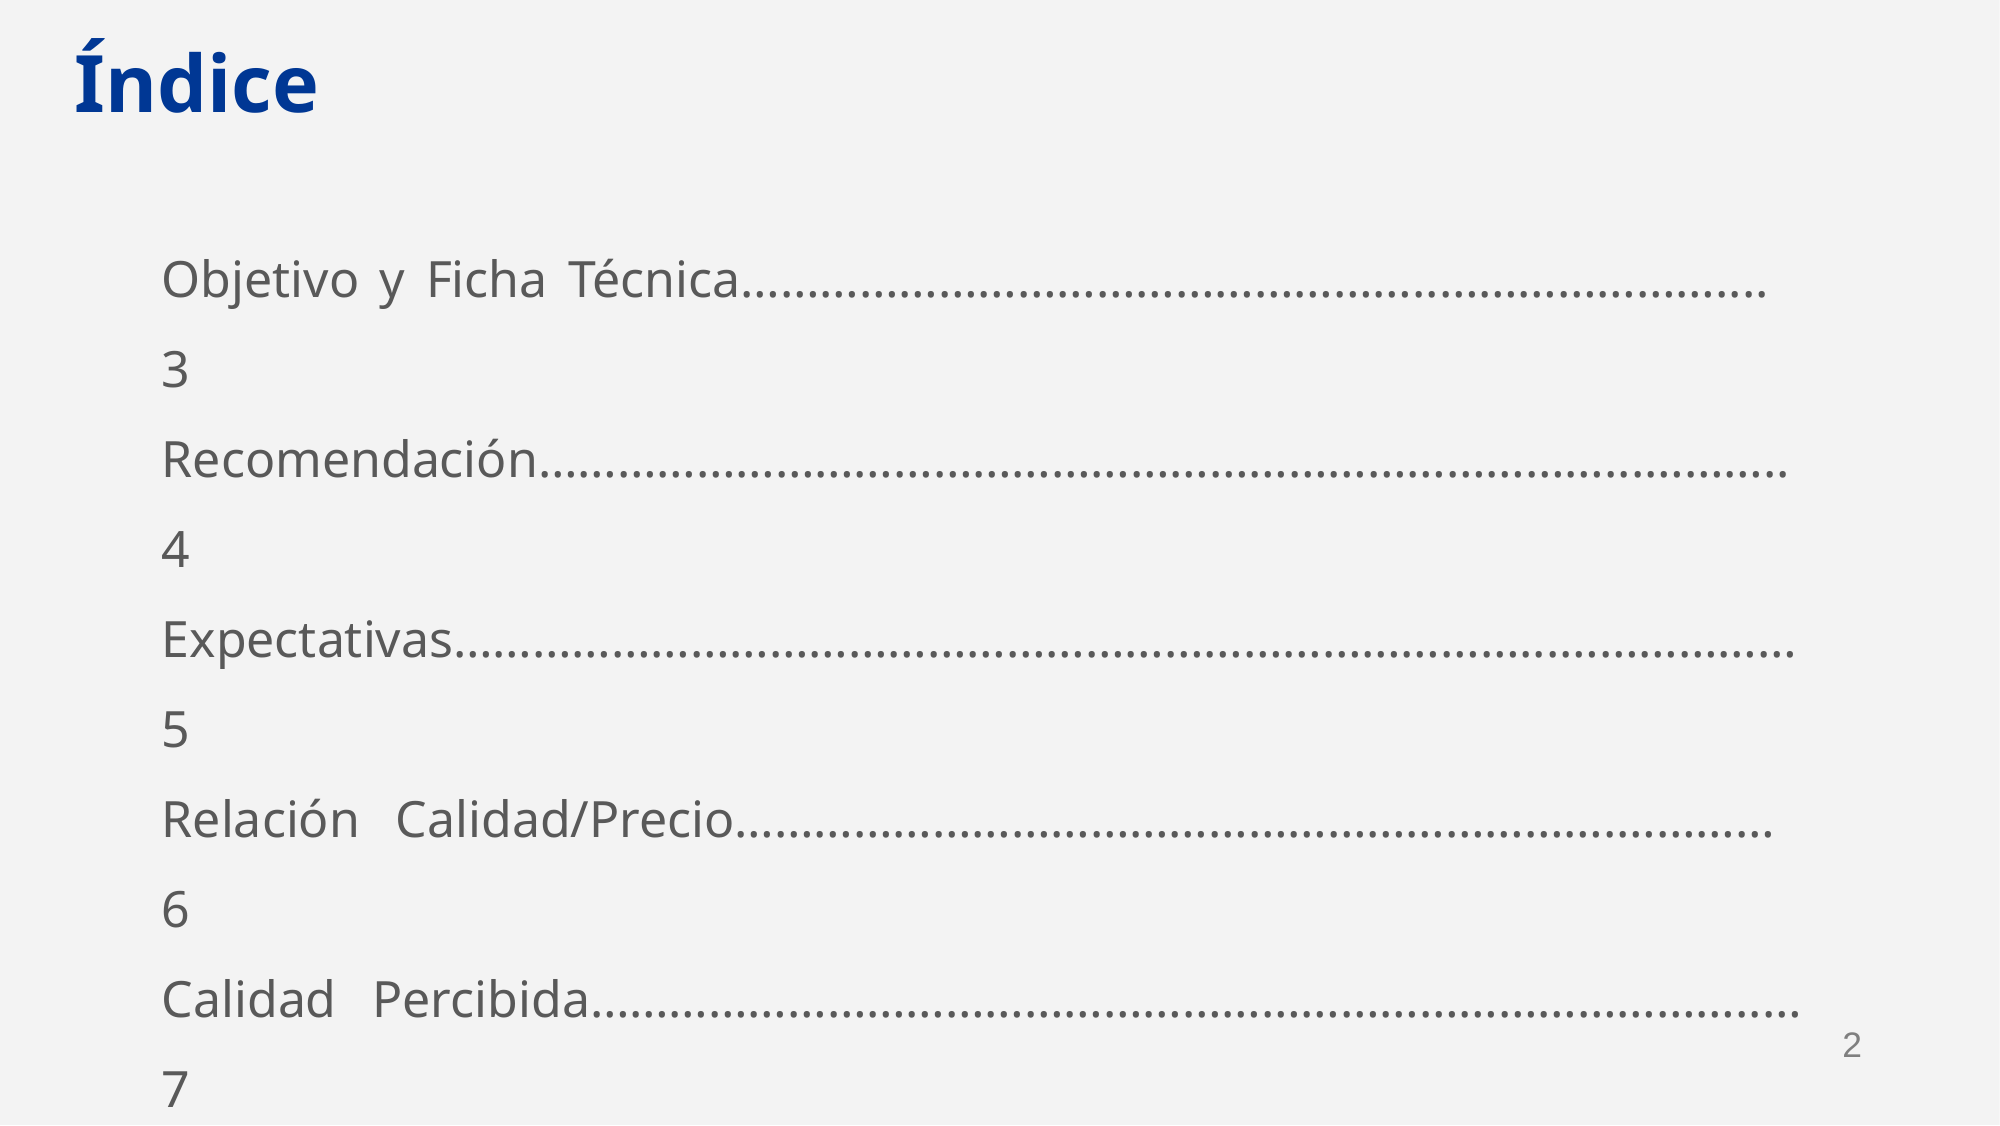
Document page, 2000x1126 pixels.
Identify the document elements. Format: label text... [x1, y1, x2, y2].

text_box Índice [59, 26, 1937, 150]
text_box Objetivo y Ficha Técnica……………………………………………..………………….... 3 Recomendación………………………………………………………………………...……….. 4 Expectativas………………………………………………………………………...……………… 5 Relación Calidad/Precio………………………………………………………….………… 6 Calidad Percibida……………………………………………………………………………..… 7 Aportaciones de los visitantes…….………………………………………….....………14 Conclusiones y Recomendaciones…………………………………………………….19 [146, 210, 1850, 953]
slide_number 1 [1413, 1013, 1880, 1074]
